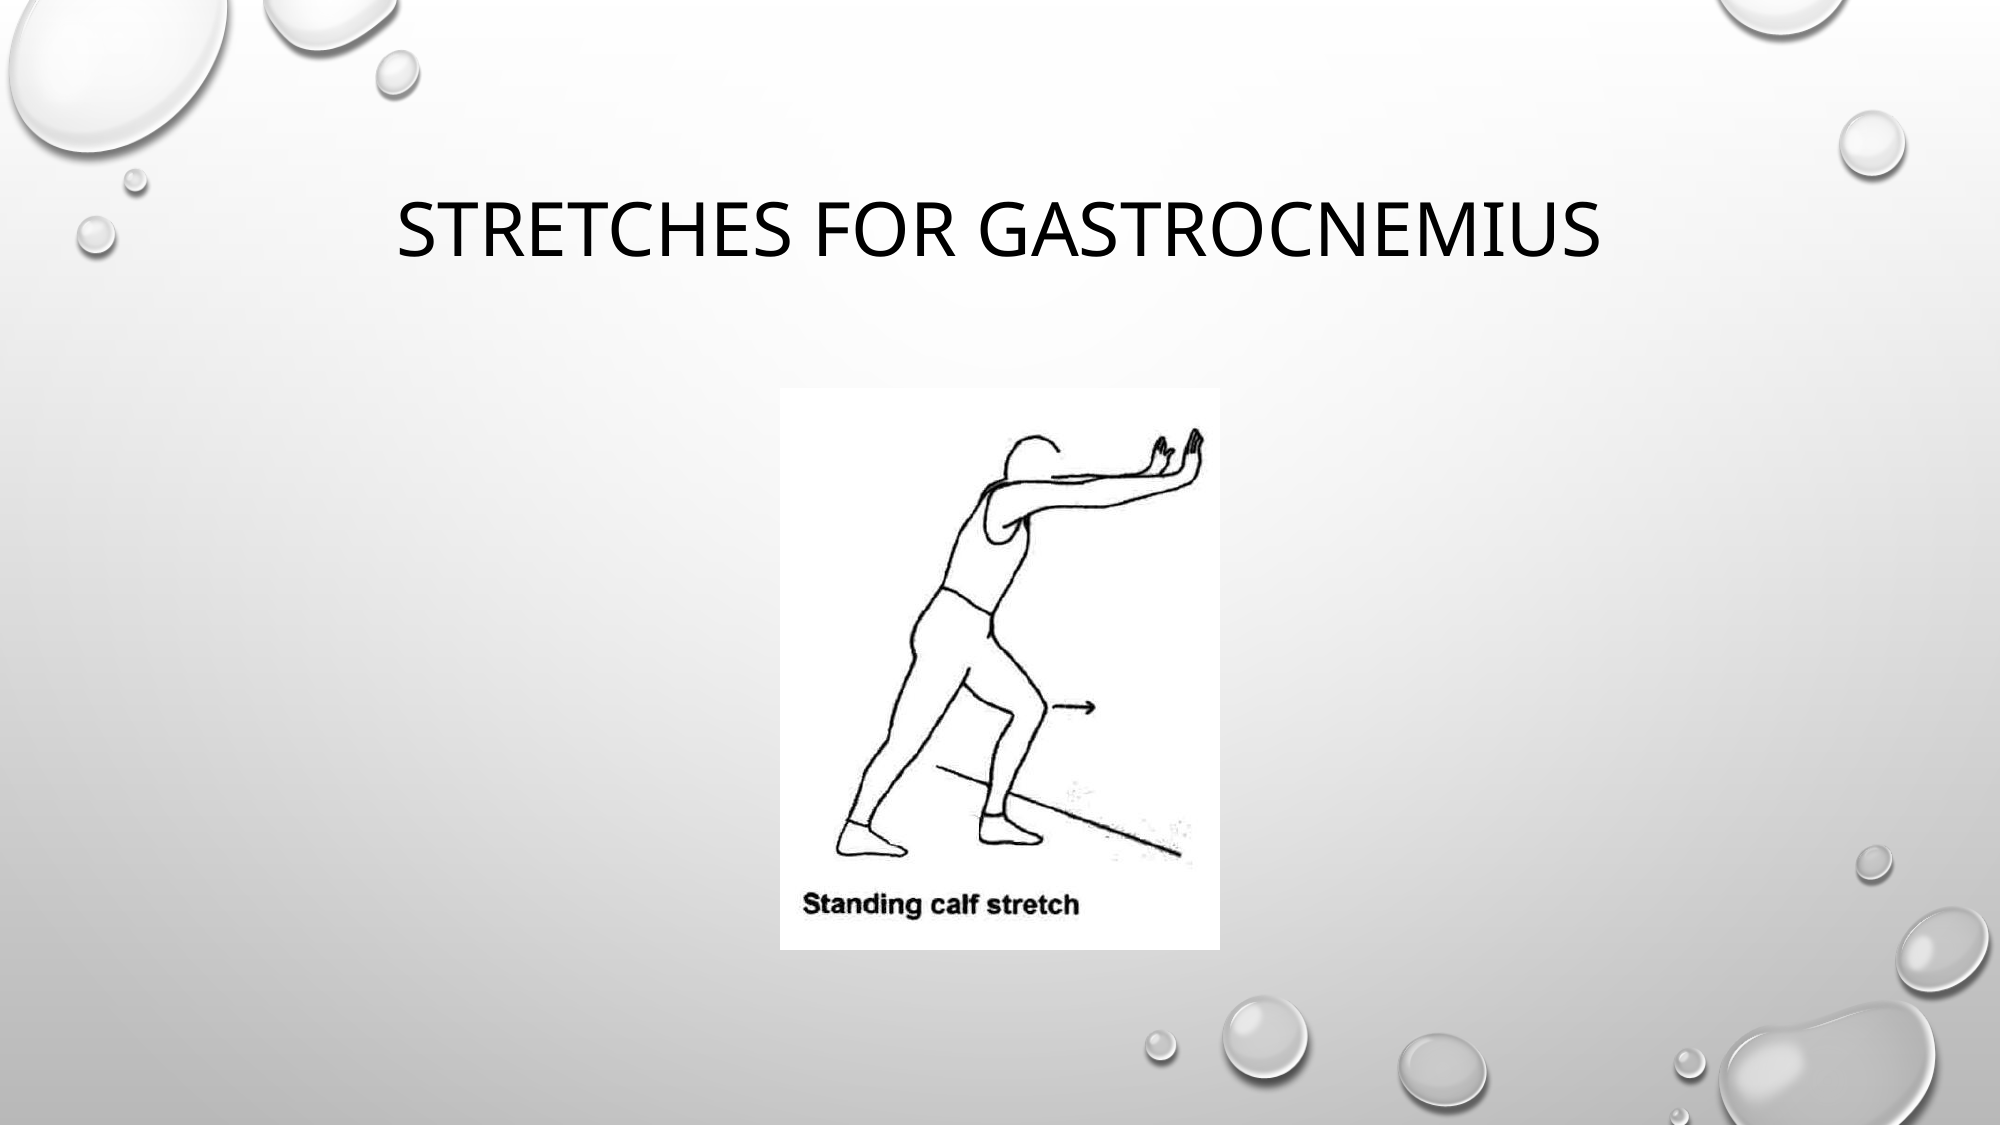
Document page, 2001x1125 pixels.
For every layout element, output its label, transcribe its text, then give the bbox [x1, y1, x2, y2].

title Stretches for gastrocnemius [149, 101, 1851, 364]
picture [780, 388, 1220, 951]
